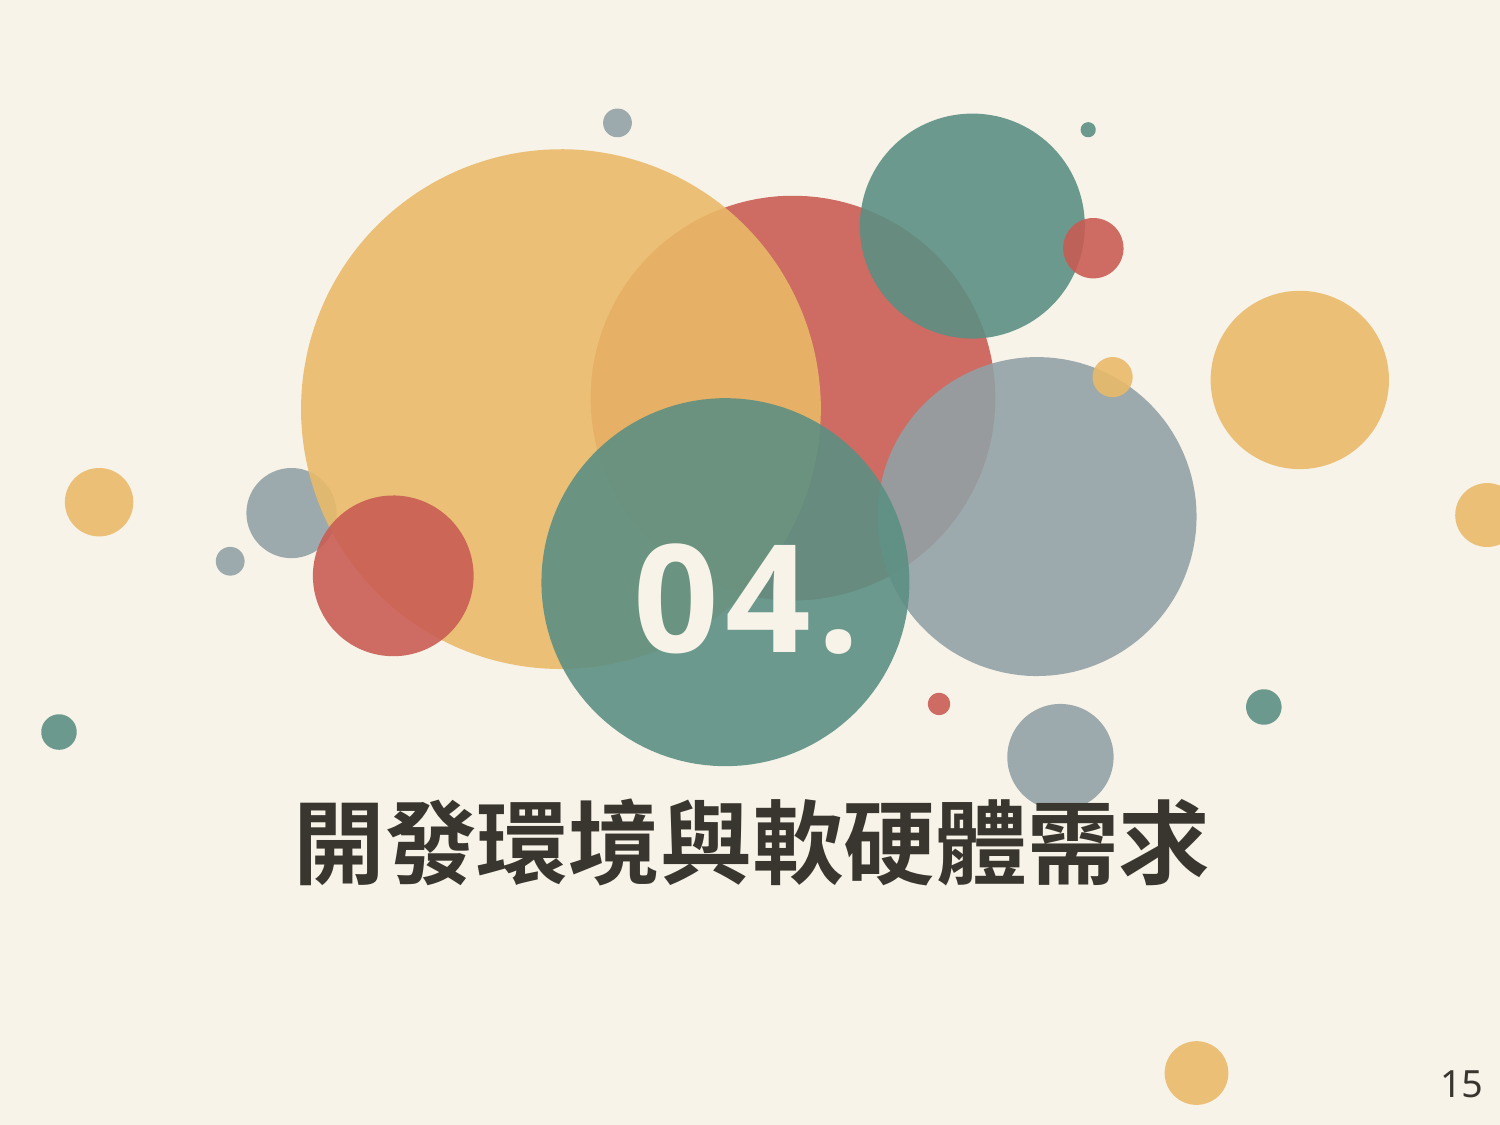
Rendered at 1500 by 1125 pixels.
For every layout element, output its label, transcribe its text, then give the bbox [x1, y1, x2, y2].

text_box [1080, 122, 1096, 138]
text_box [64, 468, 134, 537]
text_box [41, 714, 77, 750]
text_box 開發環境與軟硬體需求 [278, 779, 1226, 904]
text_box [1007, 703, 1114, 779]
text_box [1455, 483, 1500, 547]
text_box [215, 546, 245, 576]
text_box [246, 113, 1197, 767]
text_box [1210, 290, 1389, 470]
text_box [927, 692, 951, 716]
text_box 04. [619, 495, 876, 691]
text_box [603, 108, 632, 138]
text_box 15 [1425, 1052, 1500, 1113]
text_box [1164, 1041, 1229, 1105]
text_box [1246, 689, 1282, 725]
